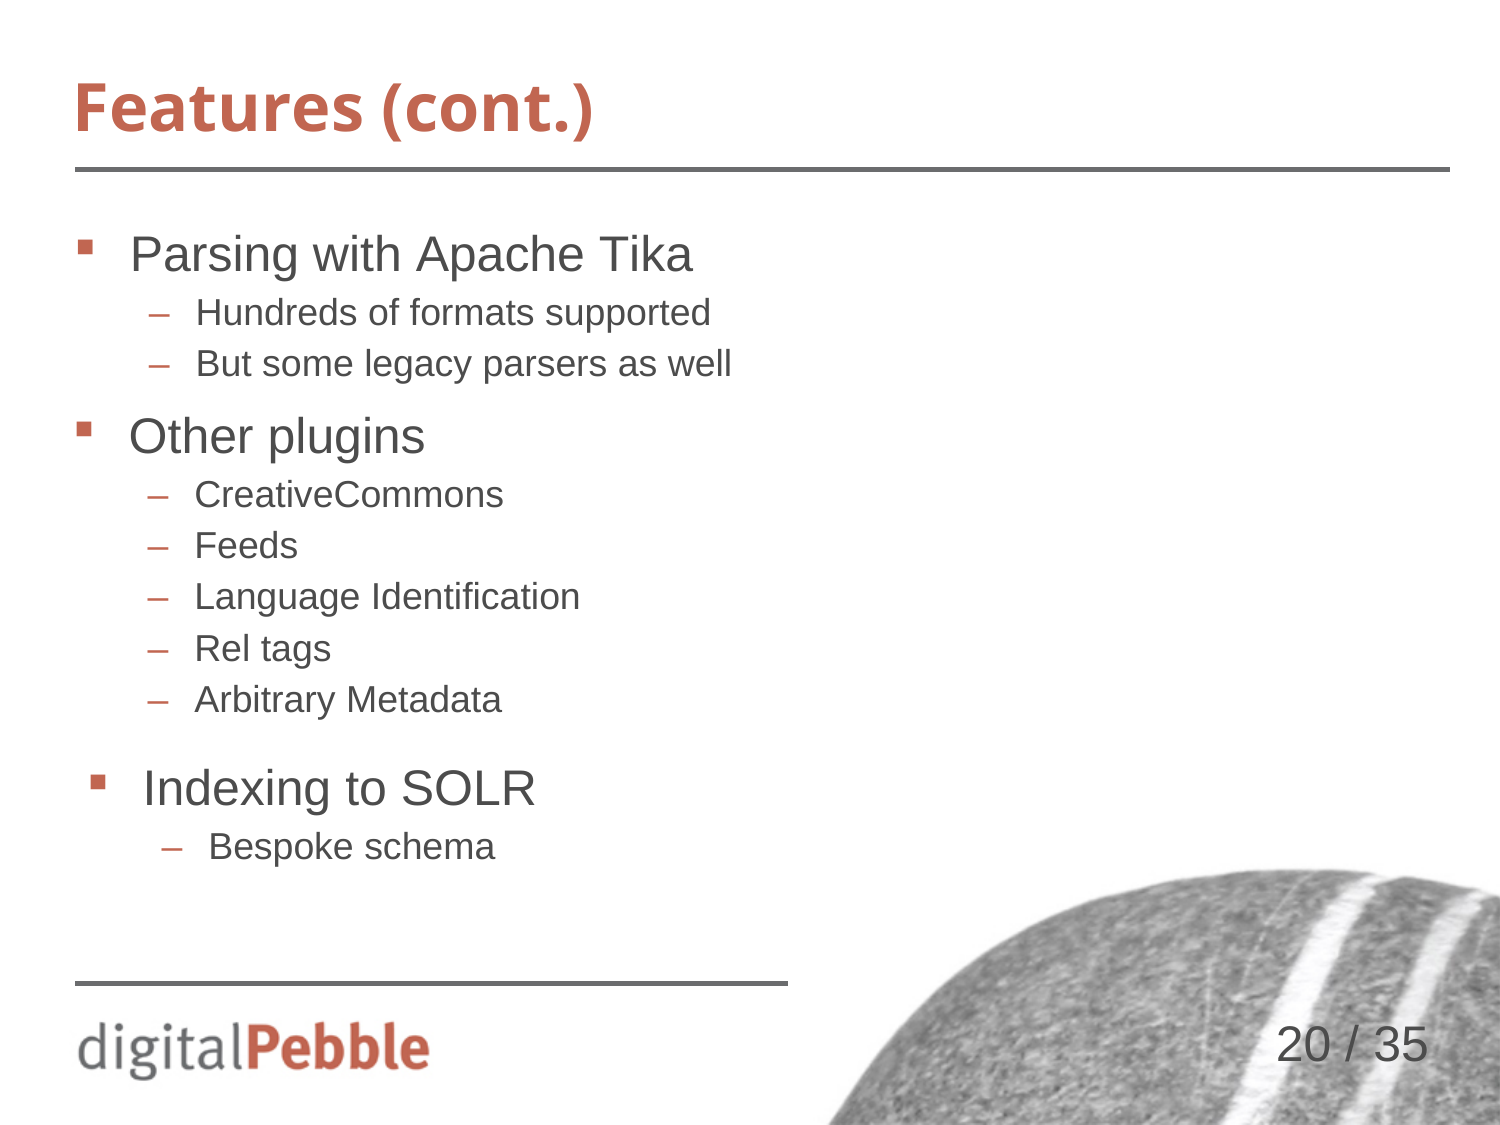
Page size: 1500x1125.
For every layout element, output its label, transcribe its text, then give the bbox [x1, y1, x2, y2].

list Parsing with Apache Tika Hundreds of formats supported But some legacy parsers as well [59, 218, 1439, 384]
list Indexing to SOLR Bespoke schema [71, 752, 1452, 919]
list Other plugins CreativeCommons Feeds Language Identification Rel tags Arbitrary Metadata [57, 400, 1438, 720]
title Features (cont.) [57, 37, 1438, 174]
picture [0, 0, 1500, 1125]
